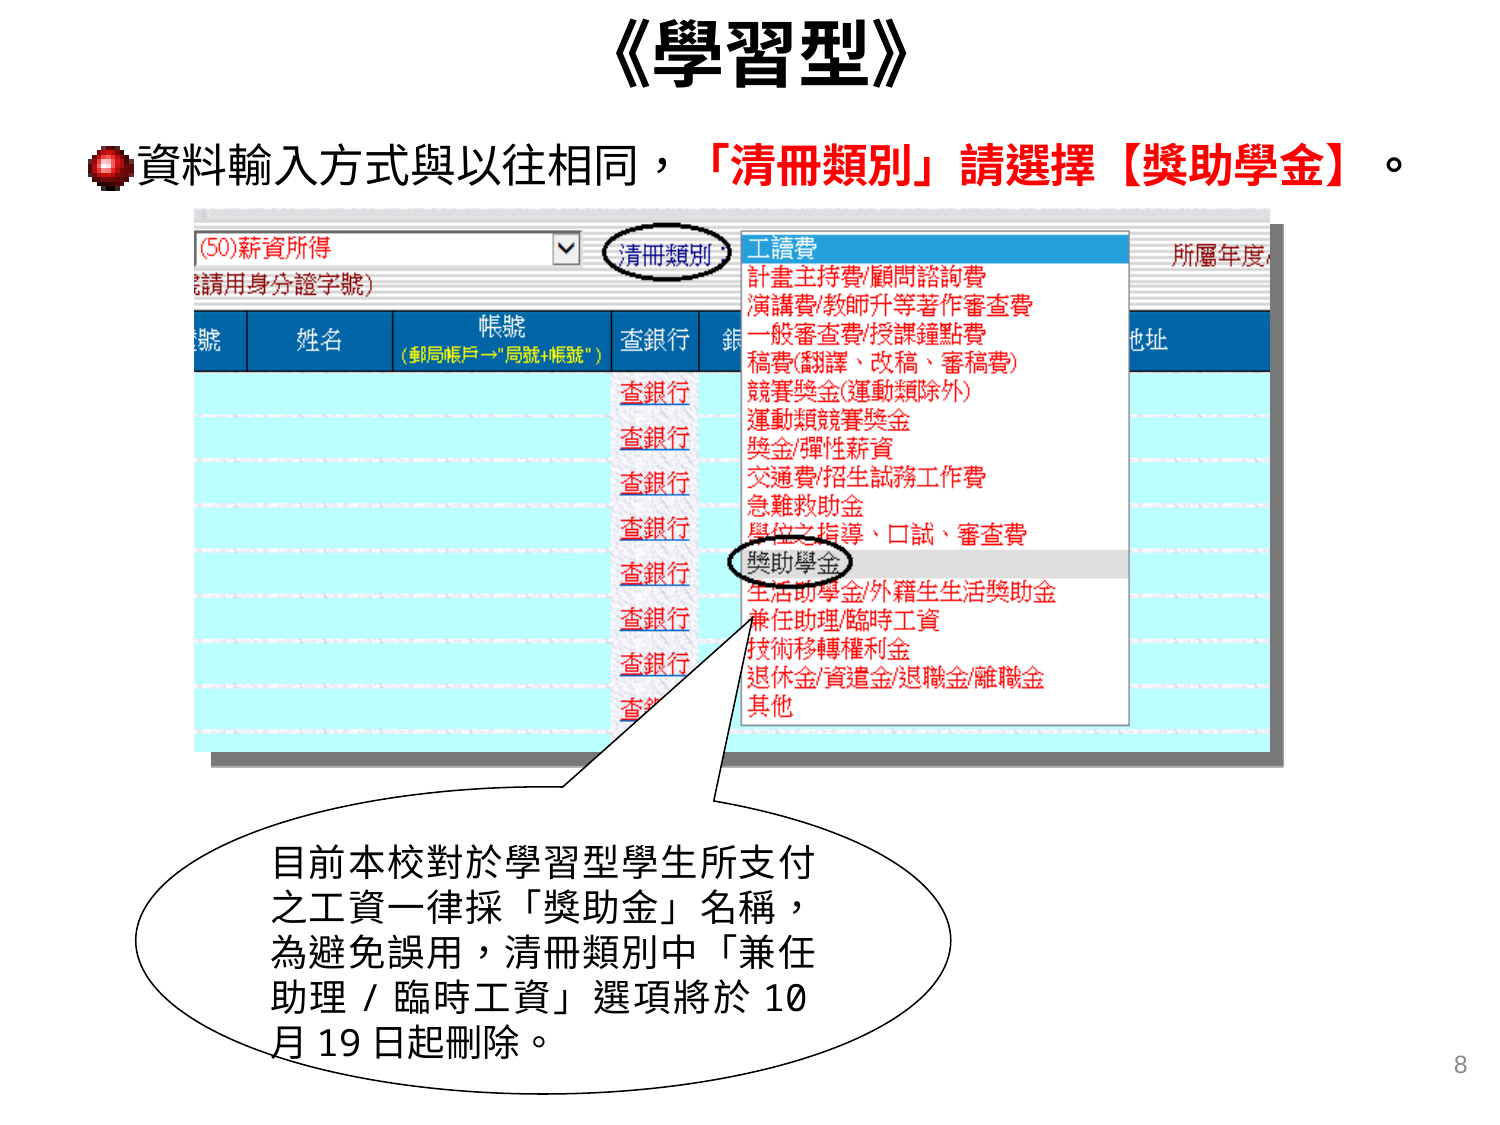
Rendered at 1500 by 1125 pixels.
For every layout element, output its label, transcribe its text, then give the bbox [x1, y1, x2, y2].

text_box 目前本校對於學習型學生所支付之工資一律採「獎助金」名稱，為避免誤用，清冊類別中「兼任助理/臨時工資」選項將於10月19日起刪除。 [135, 617, 951, 1094]
picture [194, 208, 1270, 752]
slide_number <編號> [1139, 1024, 1490, 1103]
list 資料輸入方式與以往相同，「清冊類別」請選擇【獎助學金】。 [64, 101, 1500, 1071]
title 《學習型》 [265, 0, 1258, 104]
